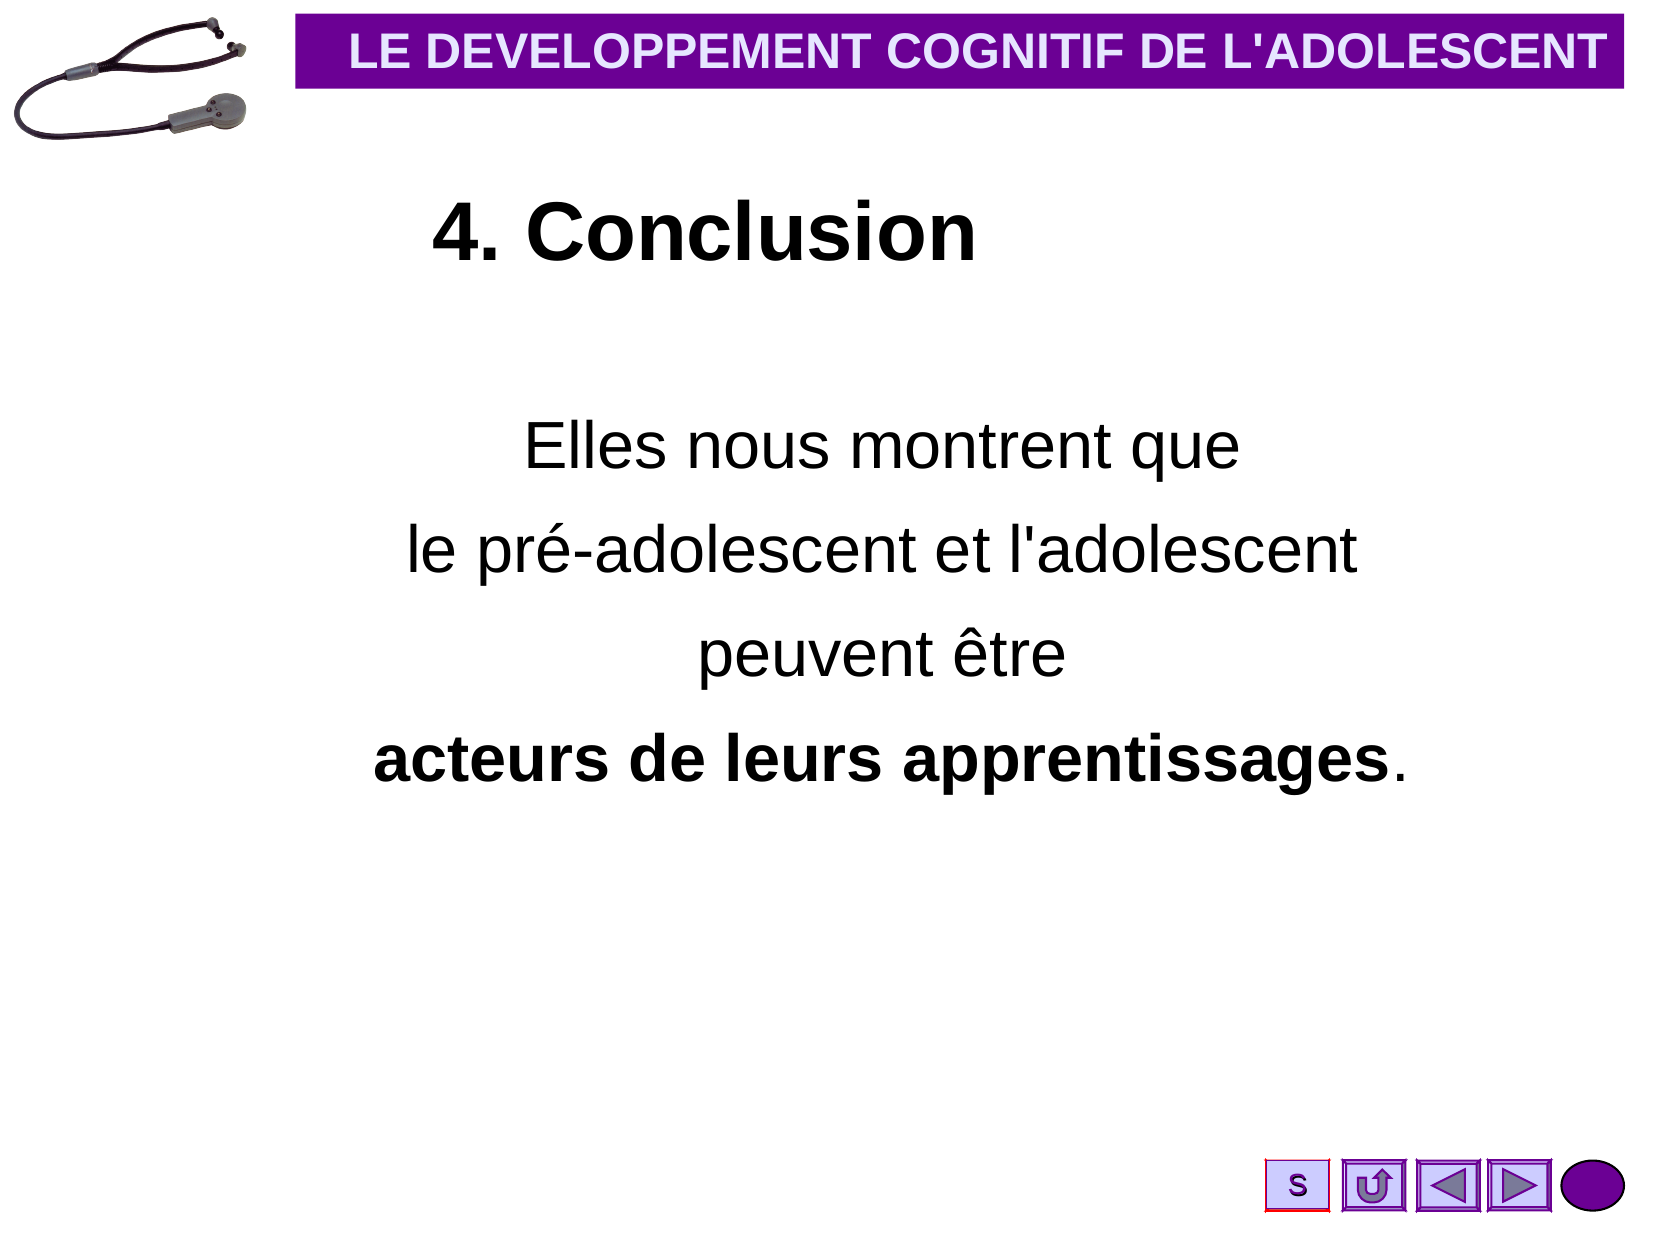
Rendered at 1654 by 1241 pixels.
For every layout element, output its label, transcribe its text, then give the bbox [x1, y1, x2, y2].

text_box [1561, 1160, 1625, 1211]
text_box 4. Conclusion [287, 112, 994, 286]
picture [8, 8, 260, 153]
list Elles nous montrent que le pré-adolescent et l'adolescent peuvent être acteurs de leurs apprentissages. [189, 400, 1595, 803]
text_box LE DEVELOPPEMENT COGNITIF DE L'ADOLESCENT [295, 13, 1625, 89]
